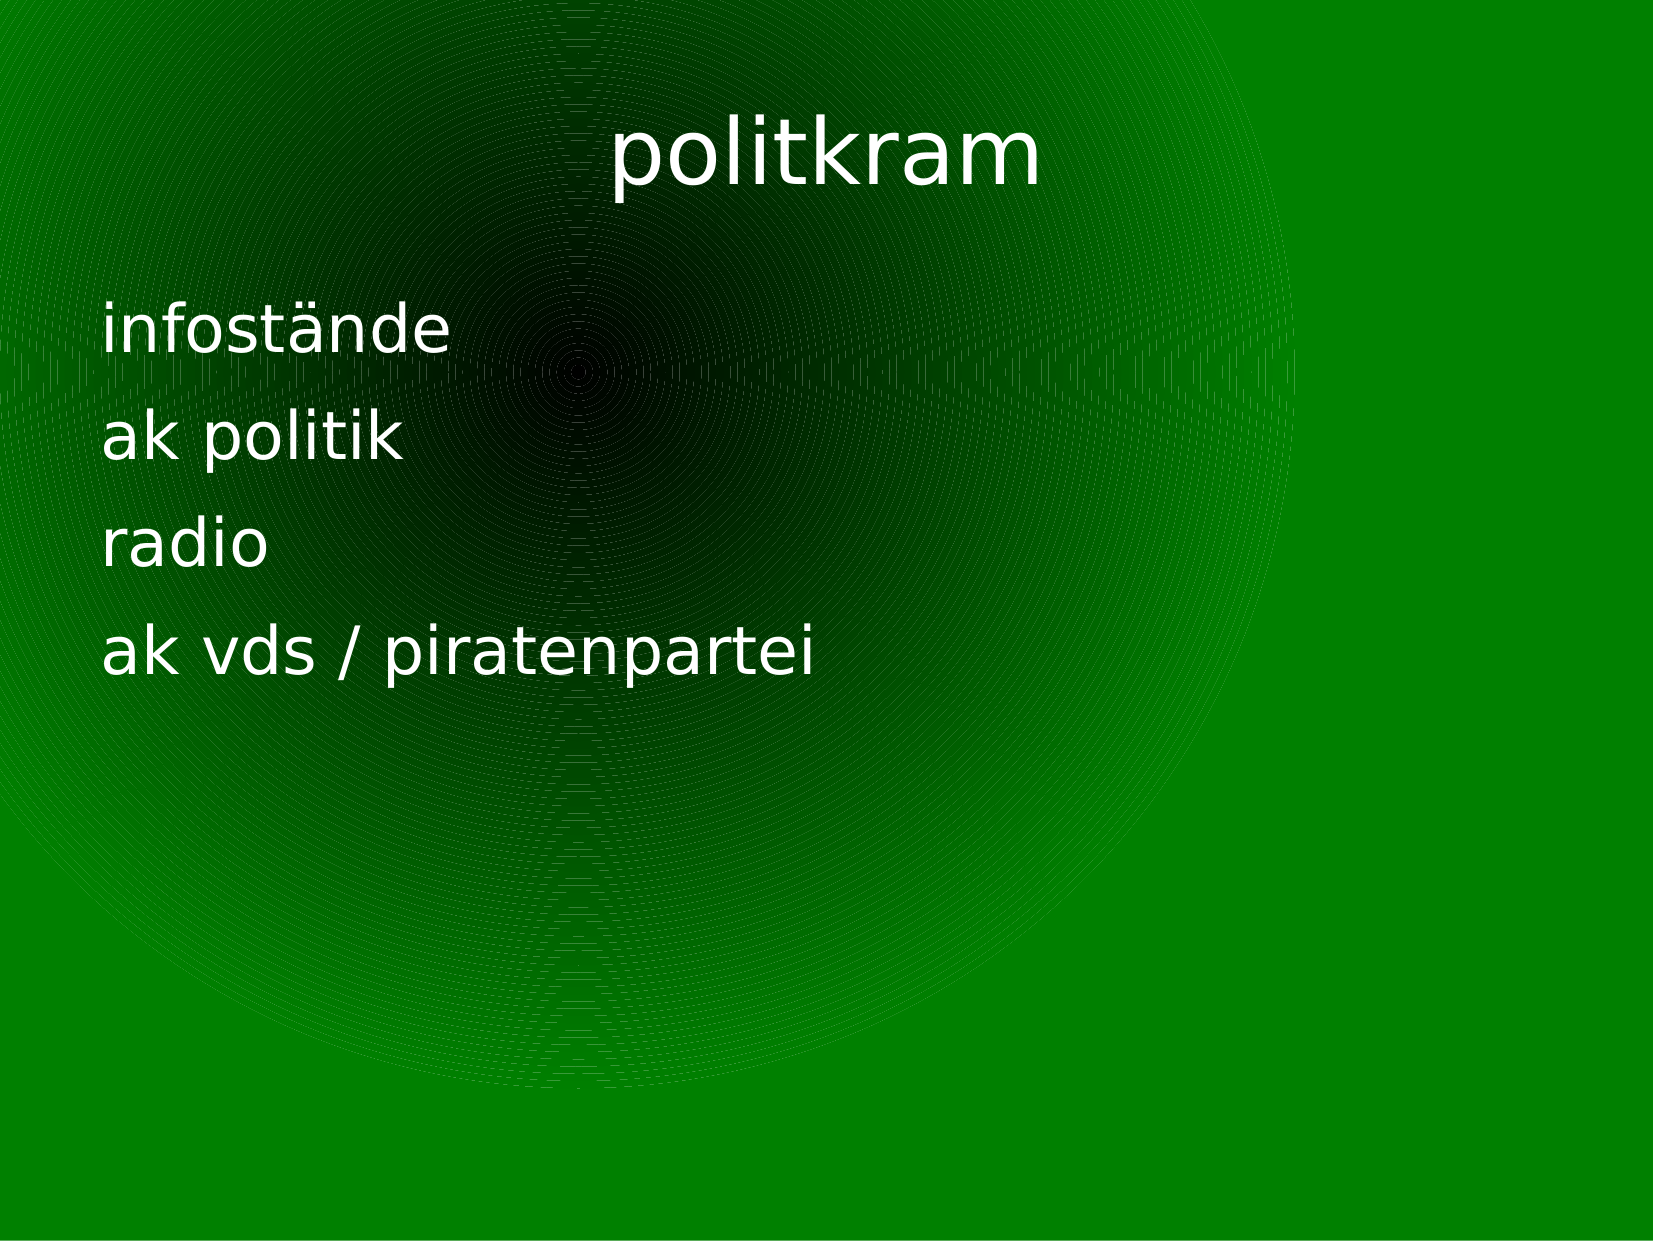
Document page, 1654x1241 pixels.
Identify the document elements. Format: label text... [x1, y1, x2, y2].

list infostände ak politik radio ak vds / piratenpartei [82, 290, 1571, 1095]
title politkram [82, 56, 1571, 250]
